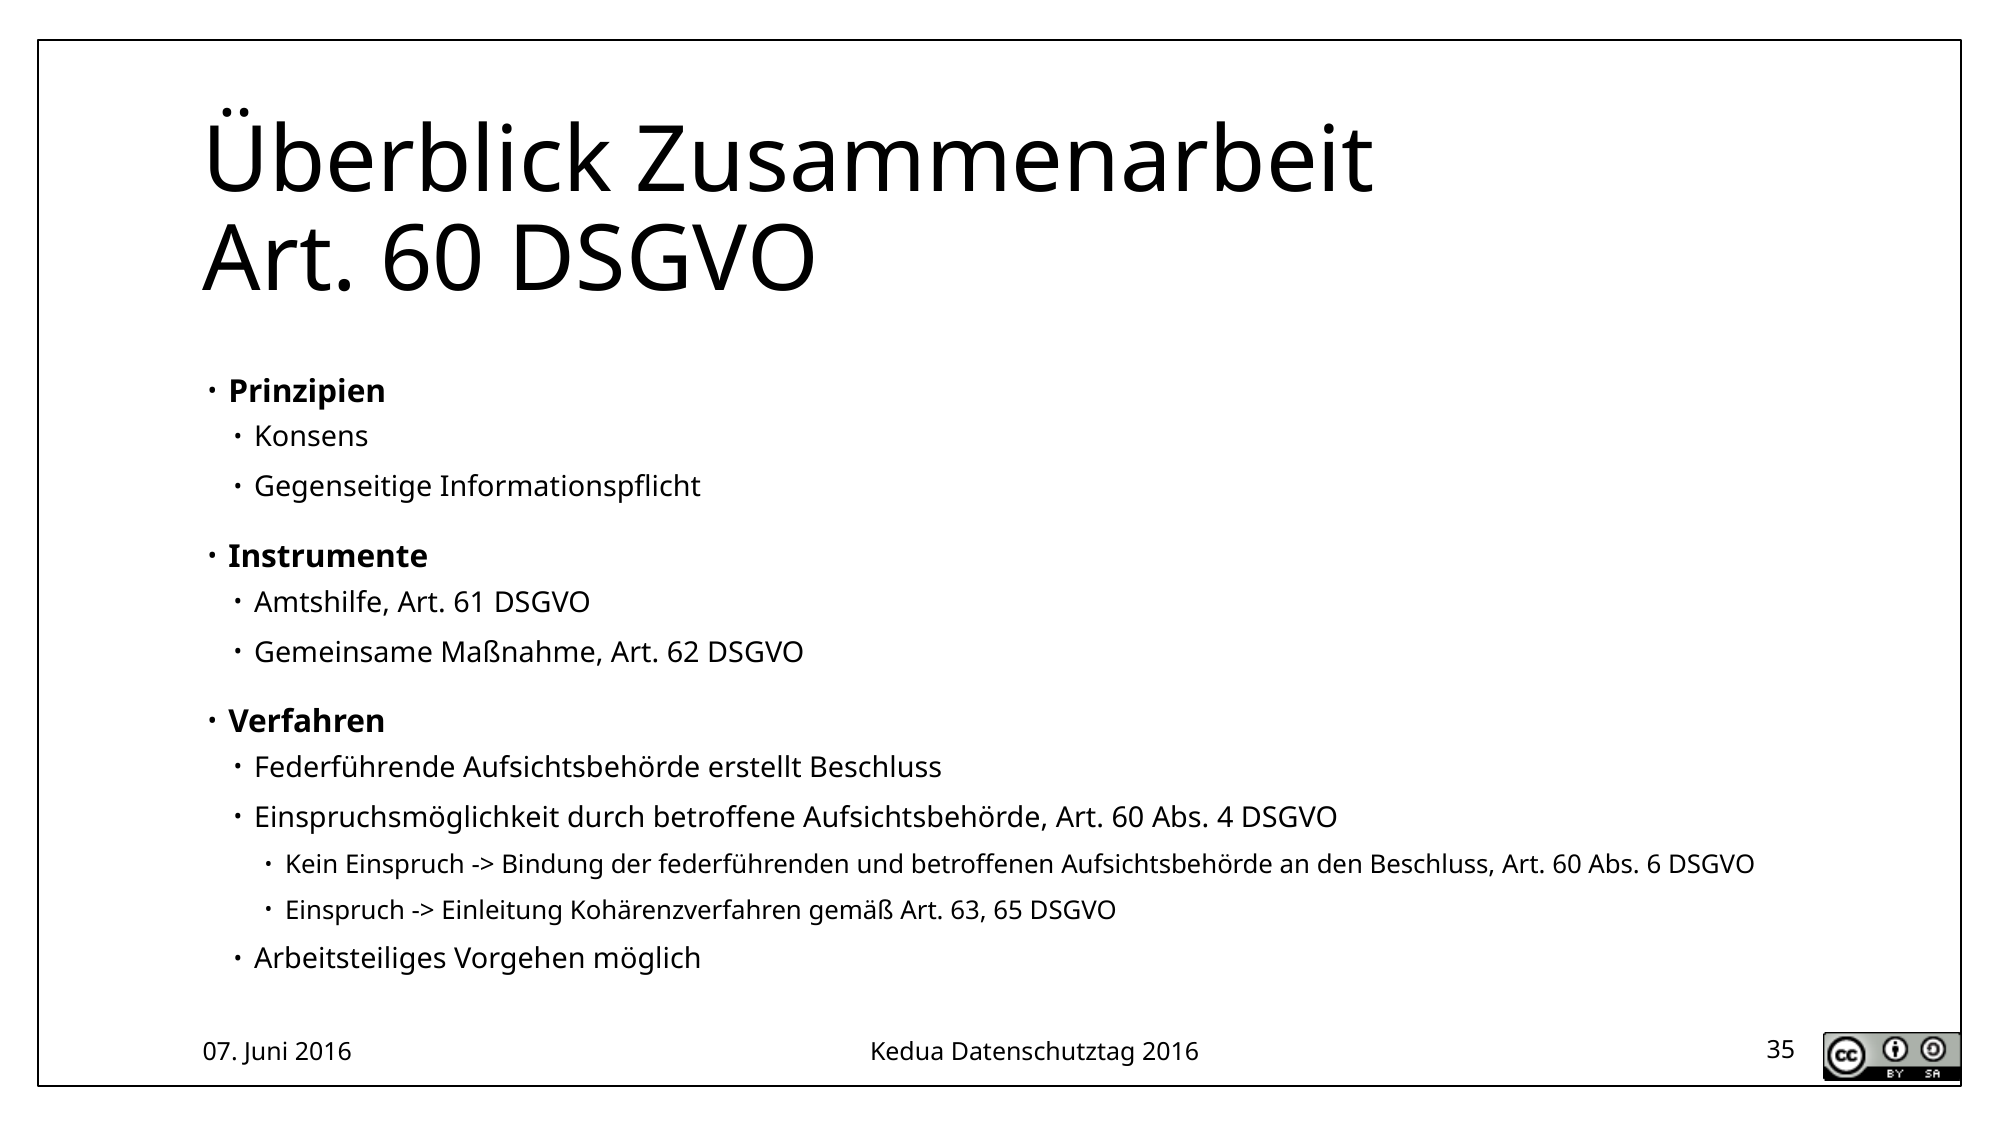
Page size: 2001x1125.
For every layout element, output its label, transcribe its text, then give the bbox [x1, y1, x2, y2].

slide_number 07. Juni 2016 [187, 1020, 570, 1081]
list Prinzipien Konsens Gegenseitige Informationspflicht Instrumente Amtshilfe, Art. 61 DSGVO Gemeinsame Maßnahme, Art. 62 DSGVO Verfahren Federführende Aufsichtsbehörde erstellt Beschluss Einspruchsmöglichkeit durch betroffene Aufsichtsbehörde, Art. 60 Abs. 4 DSGVO Kein Einspruch -> Bindung der federführenden und betroffenen Aufsichtsbehörde an den Beschluss, Art. 60 Abs. 6 DSGVO Einspruch -> Einleitung Kohärenzverfahren gemäß Art. 63, 65 DSGVO Arbeitsteiliges Vorgehen möglich [187, 337, 1808, 1000]
title Überblick Zusammenarbeit Art. 60 DSGVO [187, 99, 1808, 323]
slide_number <Foliennummer> [1530, 1020, 1811, 1081]
footer Kedua Datenschutztag 2016 [647, 1020, 1422, 1081]
picture [1823, 1032, 1962, 1081]
